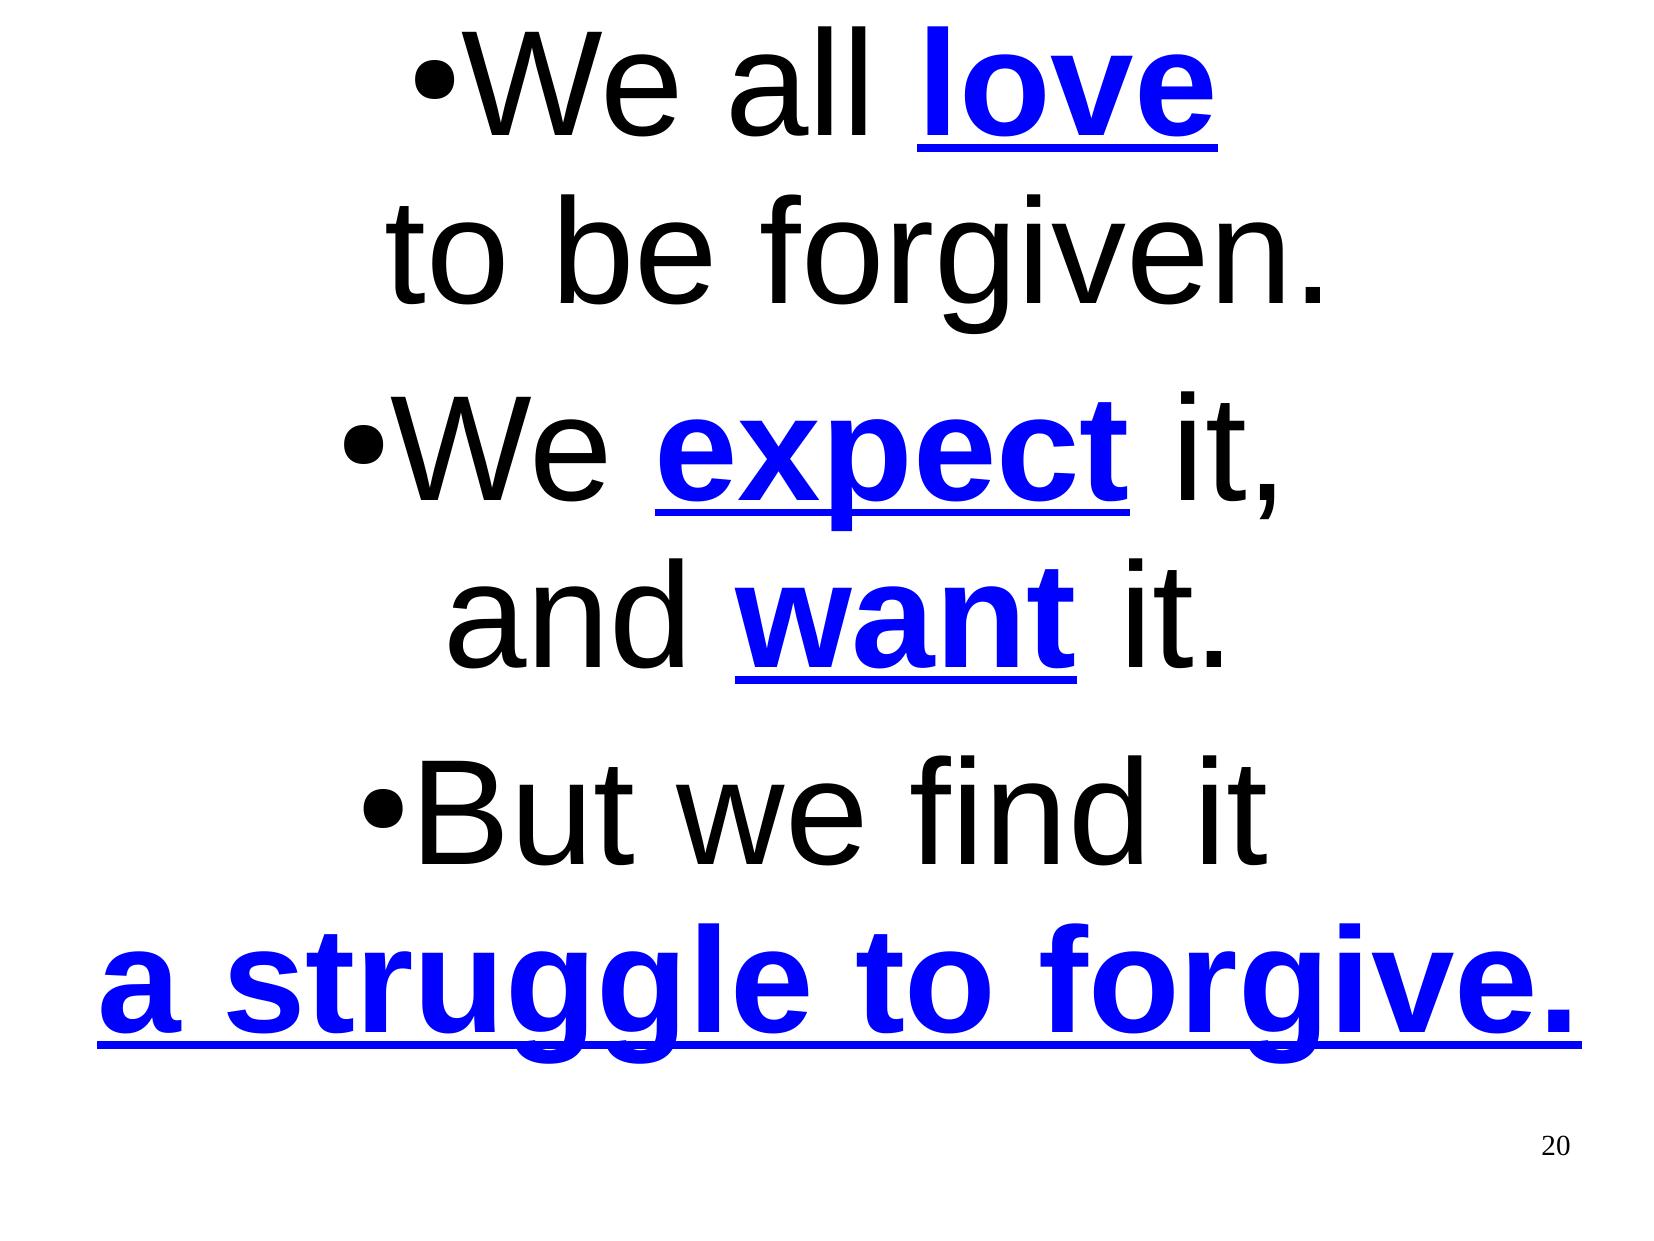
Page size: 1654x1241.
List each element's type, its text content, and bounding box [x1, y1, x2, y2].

list We all love to be forgiven. We expect it, and want it. But we find it a struggle to forgive. [0, 0, 1651, 1238]
